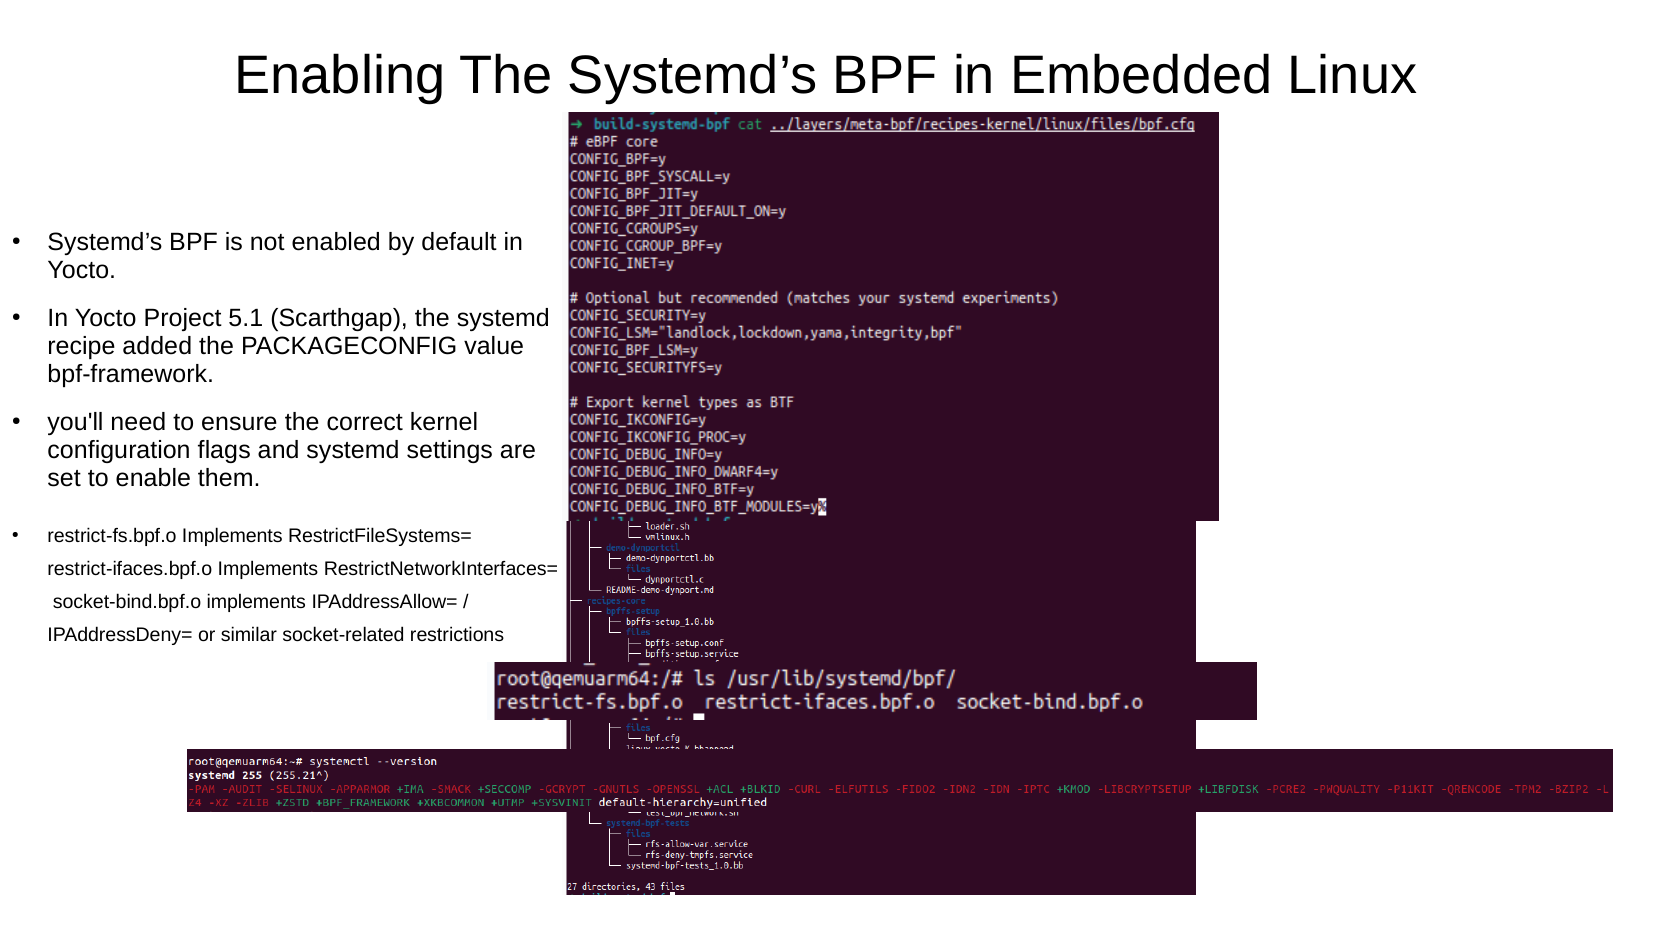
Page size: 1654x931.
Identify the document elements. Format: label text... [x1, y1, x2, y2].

picture [187, 112, 1613, 895]
title Enabling The Systemd’s BPF in Embedded Linux [82, 37, 1571, 113]
list Systemd’s BPF is not enabled by default in Yocto. In Yocto Project 5.1 (Scarthgap), the systemd recipe added the PACKAGECONFIG value bpf-framework. you'll need to ensure the correct kernel configuration flags and systemd settings are set to enable them. restrict-fs.bpf.o Implements RestrictFileSystems= restrict-ifaces.bpf.o Implements RestrictNetworkInterfaces= socket-bind.bpf.o implements IPAddressAllow= / IPAddressDeny= or similar socket-related restrictions [0, 180, 562, 676]
